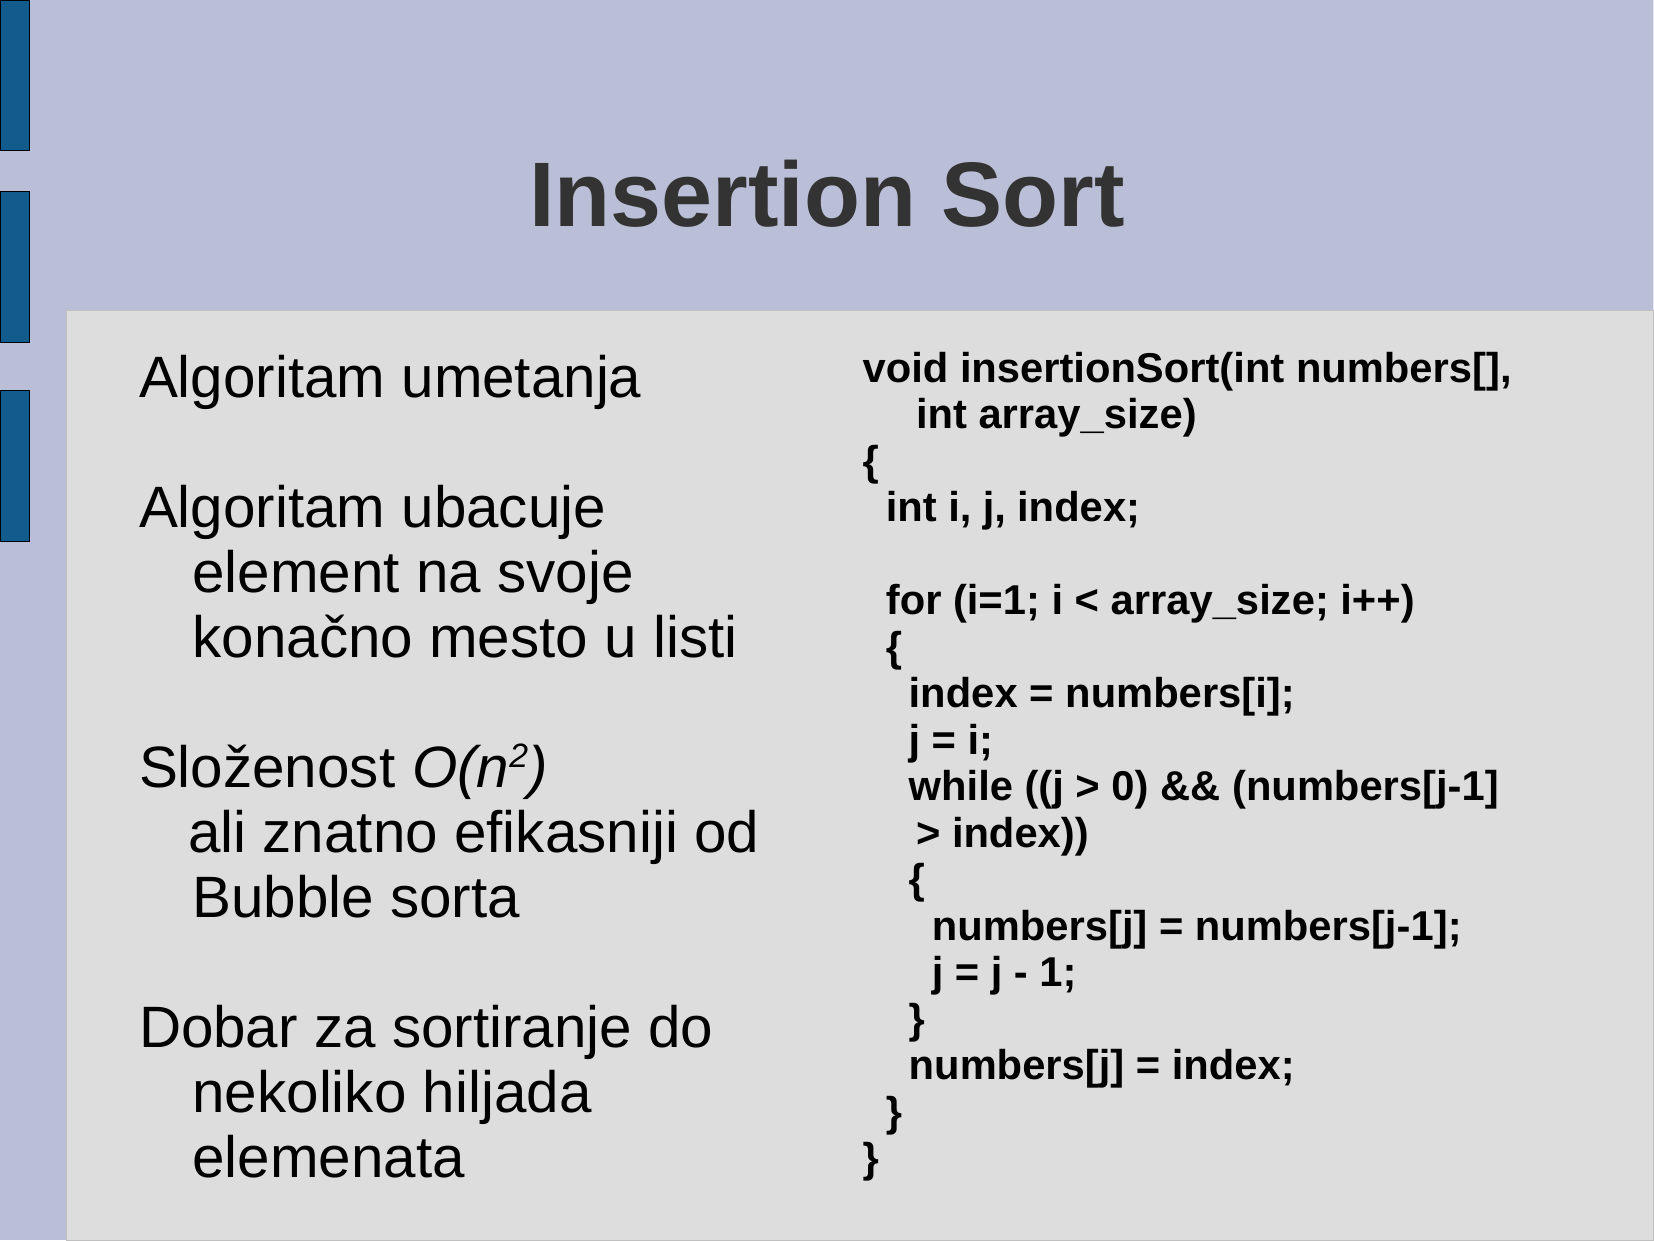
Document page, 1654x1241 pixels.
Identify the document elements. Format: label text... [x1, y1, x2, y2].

list void insertionSort(int numbers[], int array_size) { int i, j, index; for (i=1; i < array_size; i++) { index = numbers[i]; j = i; while ((j > 0) && (numbers[j-1] > index)) { numbers[j] = numbers[j-1]; j = j - 1; } numbers[j] = index; } } [845, 344, 1535, 1182]
list Algoritam umetanja Algoritam ubacuje element na svoje konačno mesto u listi Složenost O(n2) ali znatno efikasniji od Bubble sorta Dobar za sortiranje do nekoliko hiljada elemenata [121, 344, 811, 1193]
title Insertion Sort [121, 40, 1534, 349]
